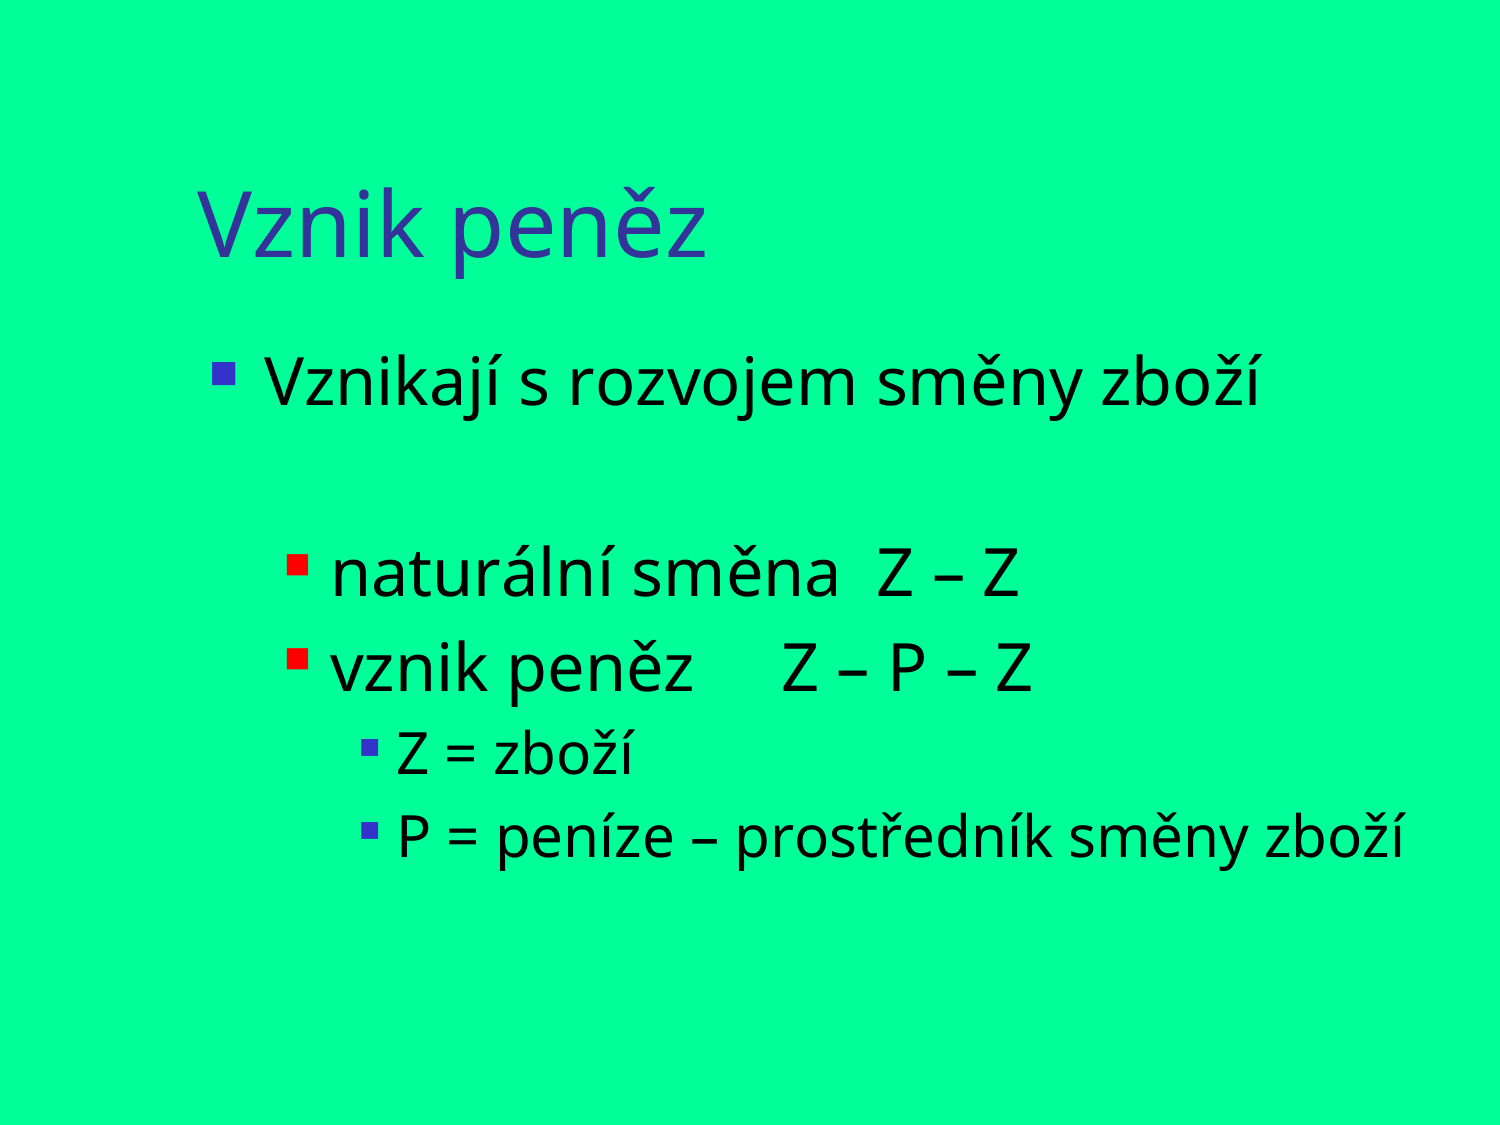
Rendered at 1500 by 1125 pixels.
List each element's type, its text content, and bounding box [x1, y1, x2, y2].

title Vznik peněz [183, 148, 739, 283]
list Vznikají s rozvojem směny zboží naturální směna Z – Z vznik peněz Z – P – Z Z = zboží P = peníze – prostředník směny zboží [193, 331, 1469, 1007]
